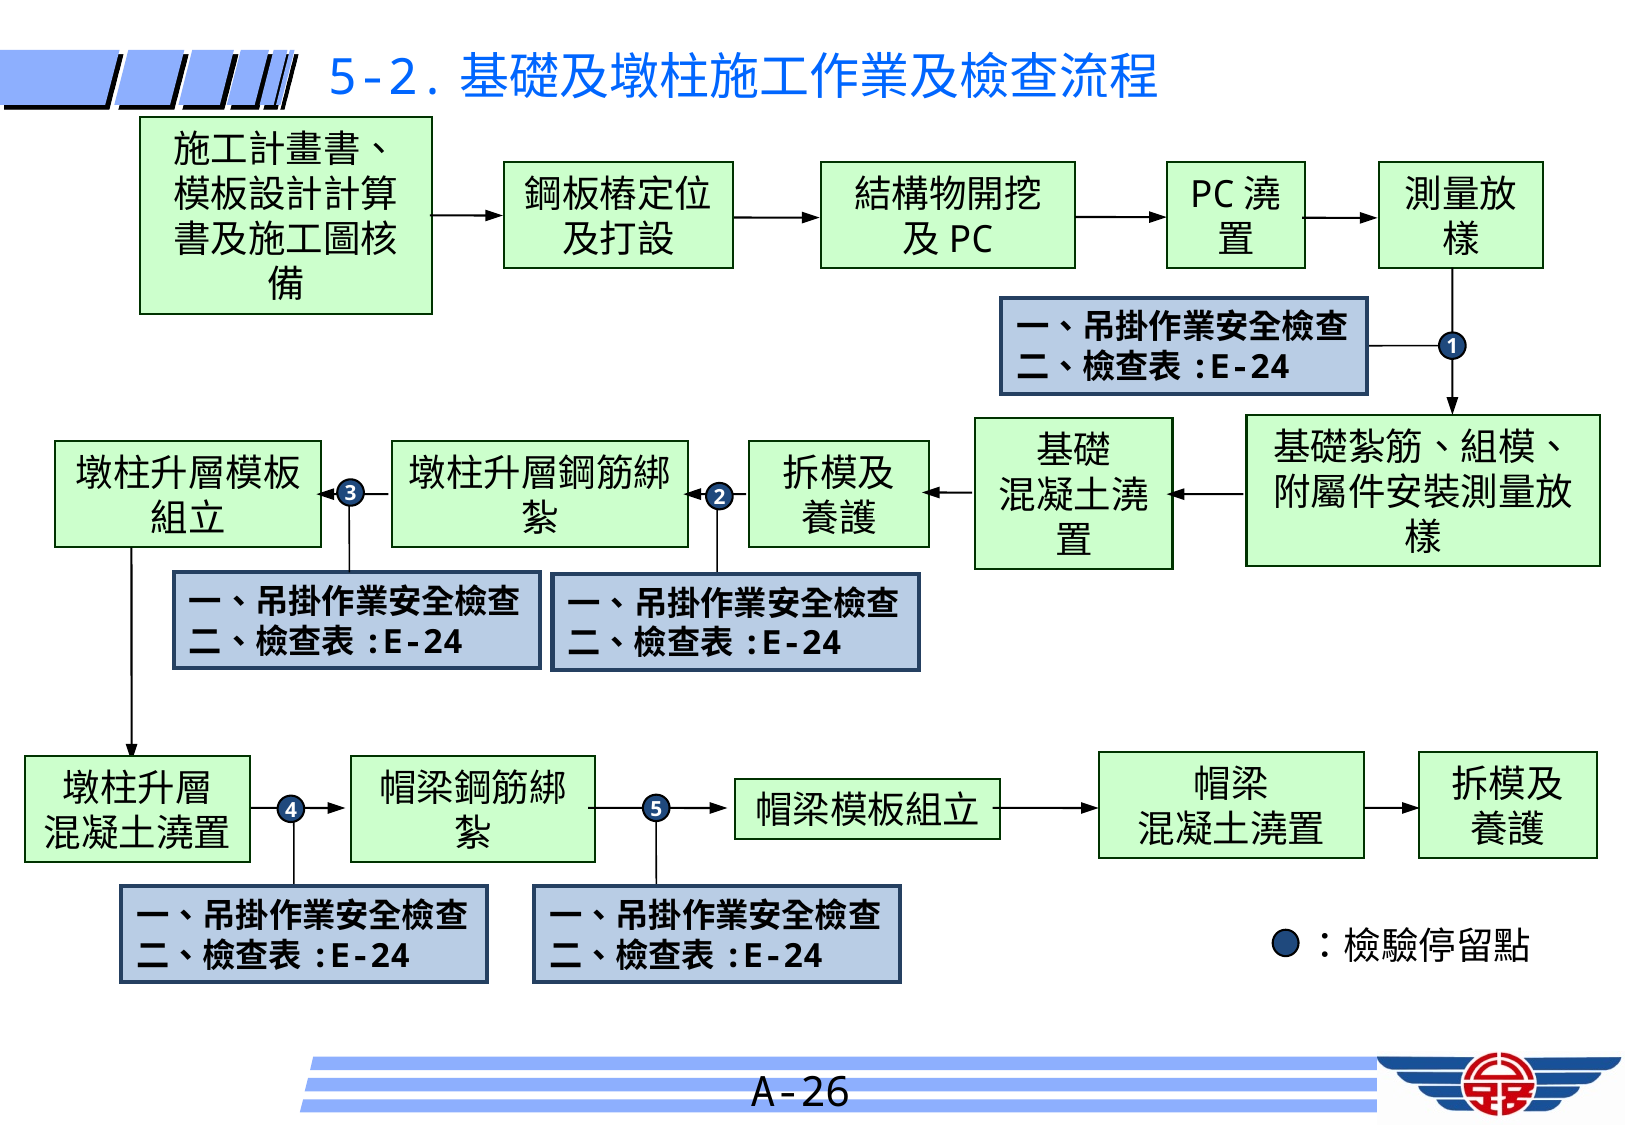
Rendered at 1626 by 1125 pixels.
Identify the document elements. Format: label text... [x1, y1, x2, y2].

text_box 基礎紮筋、組模、 附屬件安裝測量放樣 [1246, 414, 1600, 567]
text_box 測量放樣 [1378, 162, 1544, 269]
text_box 4 [277, 795, 305, 822]
text_box 一、吊掛作業安全檢查 二、檢查表:E-24 [1000, 297, 1368, 394]
text_box 1 [1439, 332, 1466, 359]
text_box 帽梁模板組立 [734, 778, 1001, 840]
text_box 一、吊掛作業安全檢查 二、檢查表:E-24 [552, 573, 919, 670]
text_box 結構物開挖及PC [820, 162, 1076, 269]
text_box 3 [337, 479, 364, 506]
text_box 鋼板樁定位及打設 [504, 161, 734, 268]
text_box 拆模及養護 [1418, 752, 1597, 859]
text_box 墩柱升層 混凝土澆置 [25, 755, 251, 862]
text_box 5 [642, 794, 670, 822]
text_box PC澆置 [1166, 162, 1306, 269]
text_box 帽梁鋼筋綁紮 [350, 755, 596, 862]
text_box 墩柱升層鋼筋綁紮 [391, 441, 689, 548]
text_box 基礎 混凝土澆置 [975, 417, 1173, 570]
text_box 一、吊掛作業安全檢查 二、檢查表:E-24 [173, 572, 541, 669]
text_box 帽梁 混凝土澆置 [1098, 752, 1365, 859]
text_box 一、吊掛作業安全檢查 二、檢查表:E-24 [534, 885, 901, 982]
text_box ：檢驗停留點 [1291, 914, 1561, 976]
text_box 拆模及養護 [749, 440, 930, 547]
text_box 一、吊掛作業安全檢查 二、檢查表:E-24 [121, 885, 488, 982]
text_box [1272, 929, 1291, 957]
text_box 2 [706, 482, 733, 510]
text_box 施工計畫書、 模板設計計算書及施工圖核備 [140, 116, 432, 314]
text_box 5-2.基礎及墩柱施工作業及檢查流程 [312, 49, 1469, 112]
text_box 墩柱升層模板組立 [55, 441, 321, 548]
